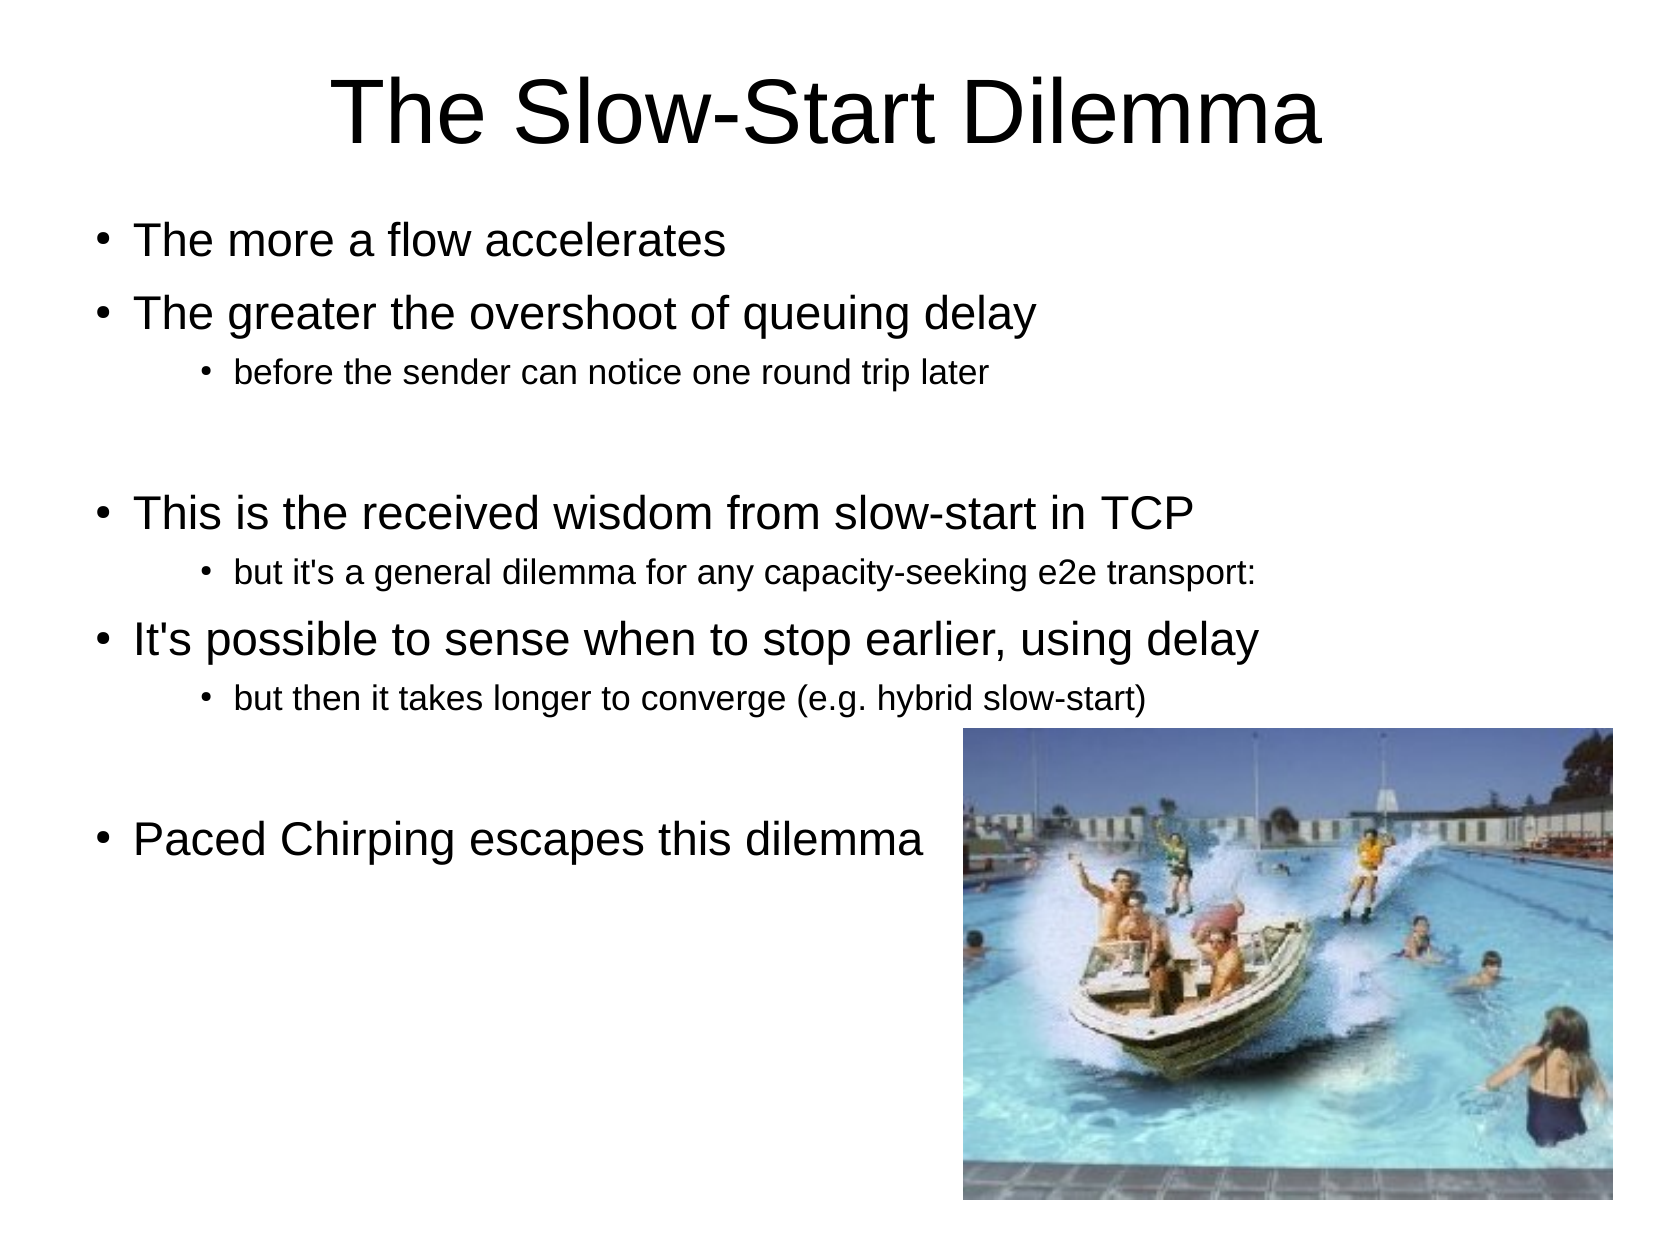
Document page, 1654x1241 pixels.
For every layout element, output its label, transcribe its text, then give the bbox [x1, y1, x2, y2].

list The more a flow accelerates The greater the overshoot of queuing delay before the sender can notice one round trip later This is the received wisdom from slow-start in TCP but it's a general dilemma for any capacity-seeking e2e transport: It's possible to sense when to stop earlier, using delay but then it takes longer to converge (e.g. hybrid slow-start) Paced Chirping escapes this dilemma [82, 213, 1571, 869]
title The Slow-Start Dilemma [82, 8, 1571, 213]
picture [963, 728, 1613, 1201]
